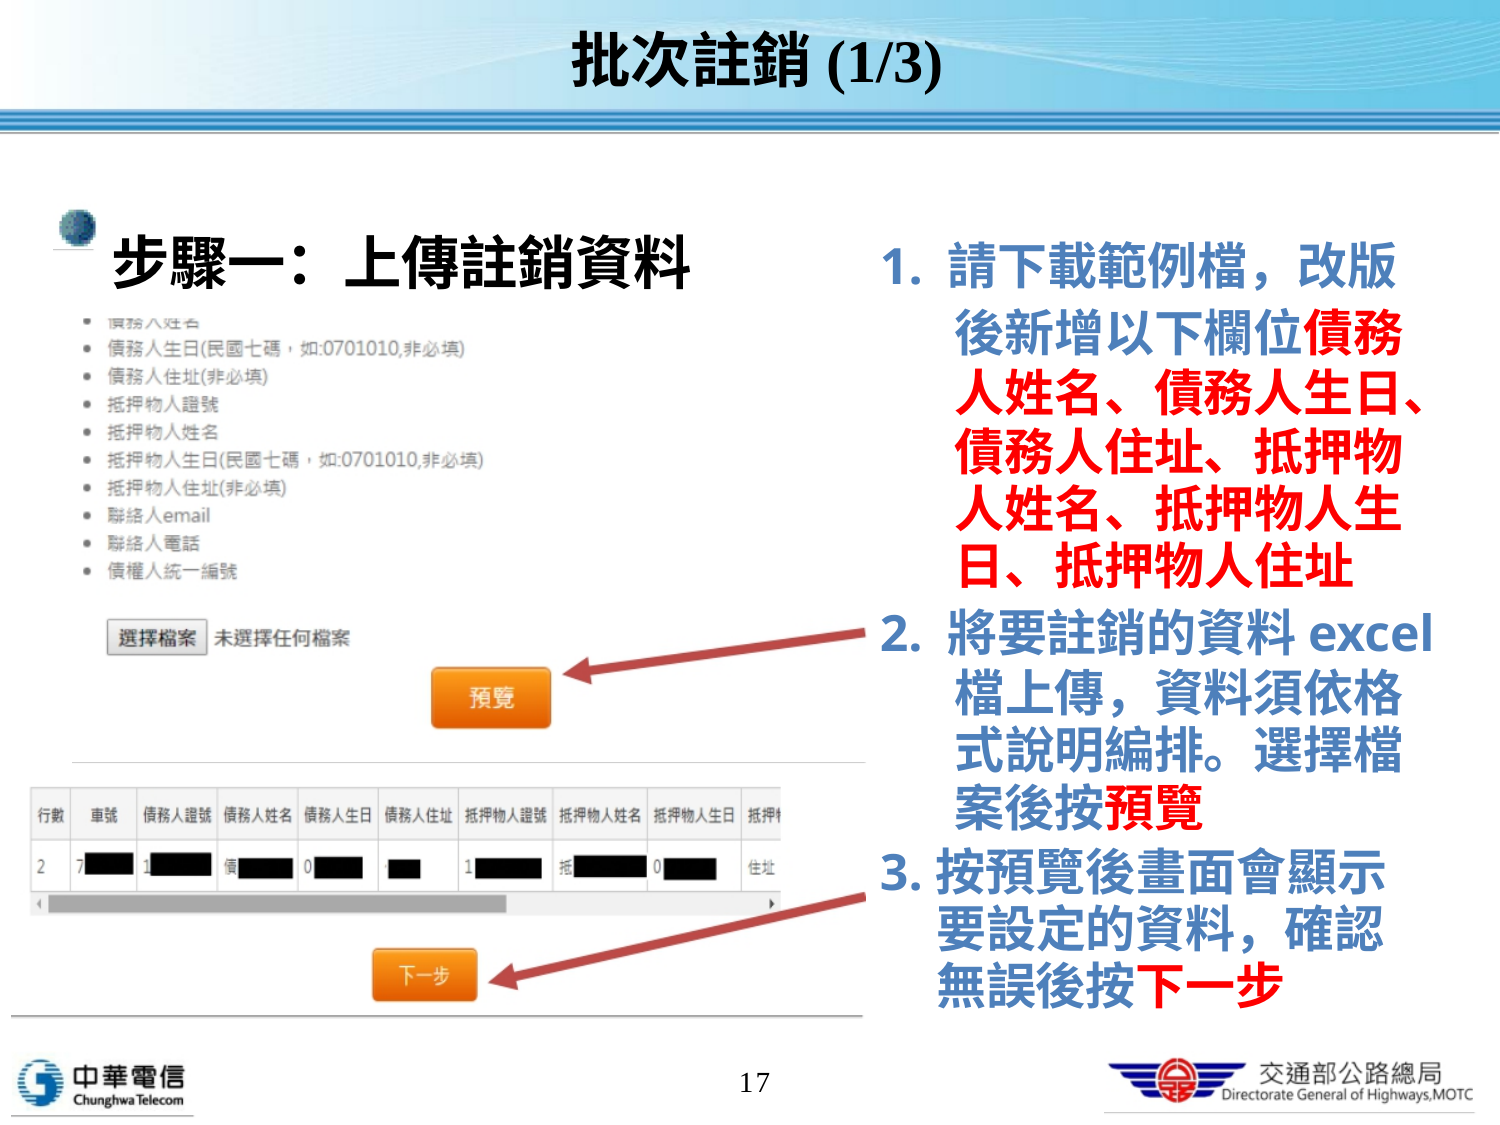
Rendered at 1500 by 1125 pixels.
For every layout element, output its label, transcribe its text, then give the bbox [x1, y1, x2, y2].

text_box 後新增以下欄位債務 人姓名、債務人生日、 債務人住址、抵押物 人姓名、抵押物人生 日、抵押物人住址 [954, 301, 1458, 598]
picture [11, 1051, 197, 1116]
text_box 步驟一：上傳註銷資料 1. 請下載範例檔，改版 [111, 195, 1426, 297]
picture [72, 316, 868, 762]
picture [53, 201, 97, 249]
text_box 17 [738, 1059, 794, 1099]
picture [1104, 1051, 1478, 1112]
text_box 批次註銷(1/3) [570, 22, 951, 95]
text_box 檔上傳，資料須依格式說明編排。選擇檔案後按預覽 3.按預覽後畫面會顯示要設定的資料，確認無誤後按下一步 [879, 665, 1408, 1018]
text_box 2. 將要註銷的資料excel [879, 601, 1451, 662]
picture [11, 767, 866, 1015]
picture [0, 0, 1500, 132]
